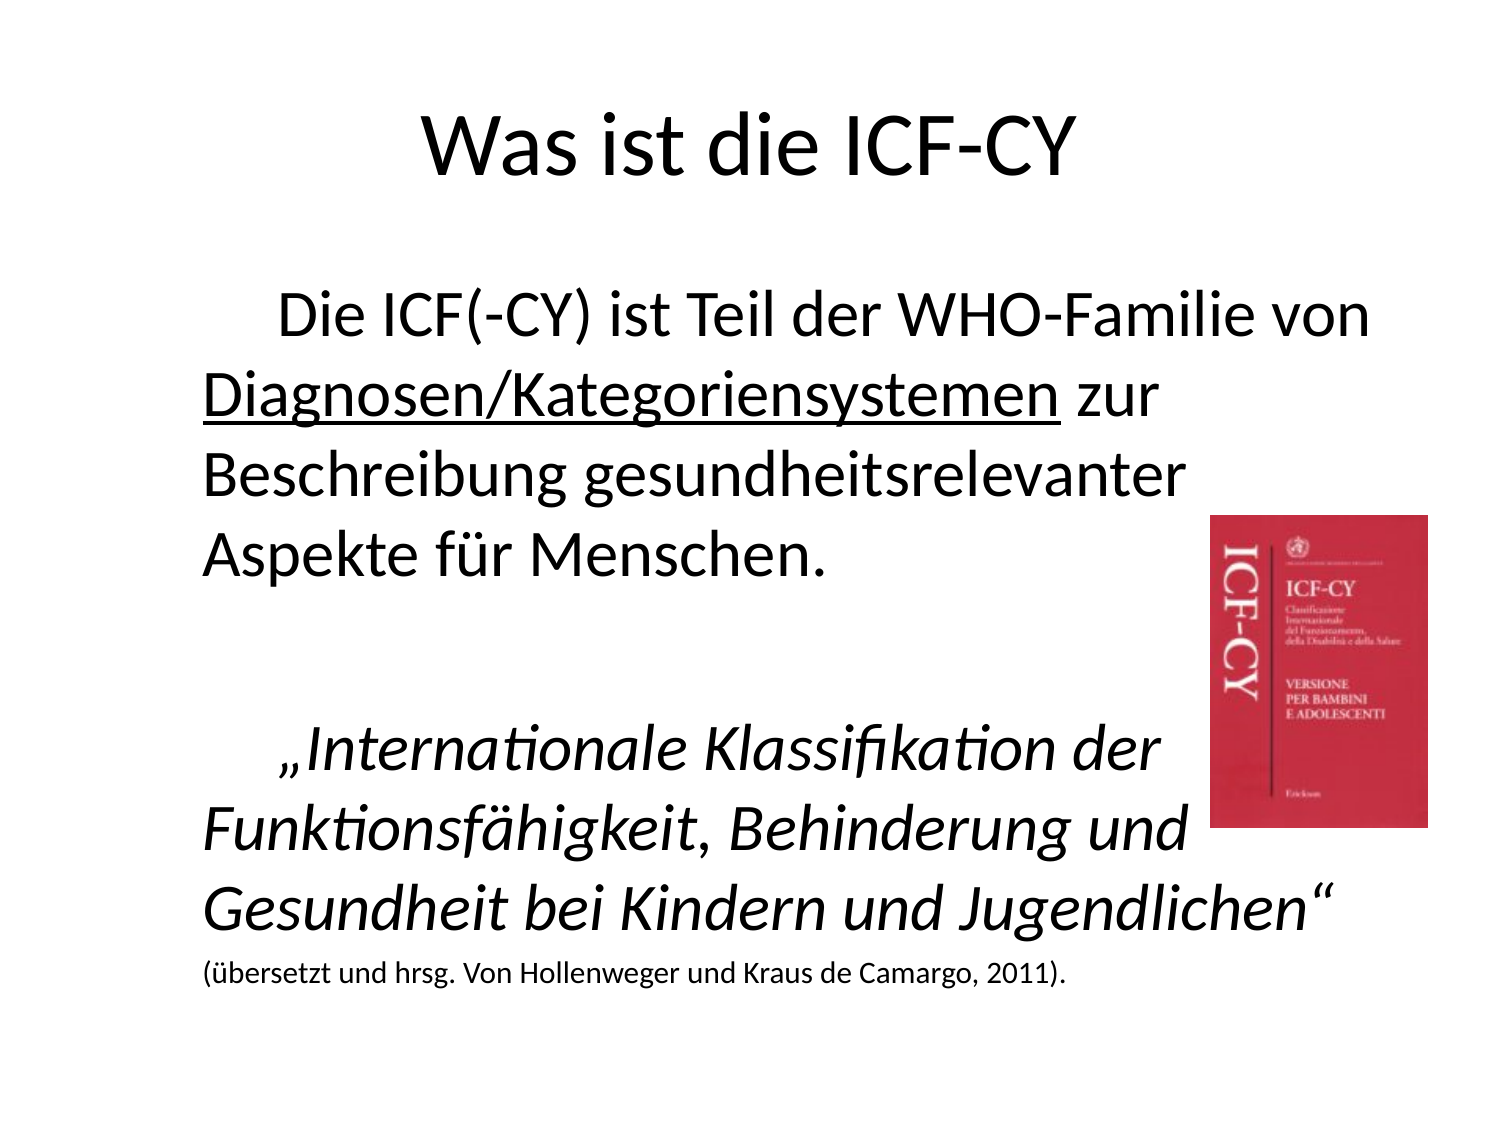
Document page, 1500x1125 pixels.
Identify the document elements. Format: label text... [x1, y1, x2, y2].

title Was ist die ICF-CY [75, 45, 1426, 233]
picture [1210, 515, 1428, 828]
list Die ICF(-CY) ist Teil der WHO-Familie von Diagnosen/Kategoriensystemen zur Beschreibung gesundheitsrelevanter Aspekte für Menschen. „Internationale Klassifikation der Funktionsfähigkeit, Behinderung und Gesundheit bei Kindern und Jugendlichen“ (übersetzt und hrsg. Von Hollenweger und Kraus de Camargo, 2011). [75, 262, 1426, 1005]
